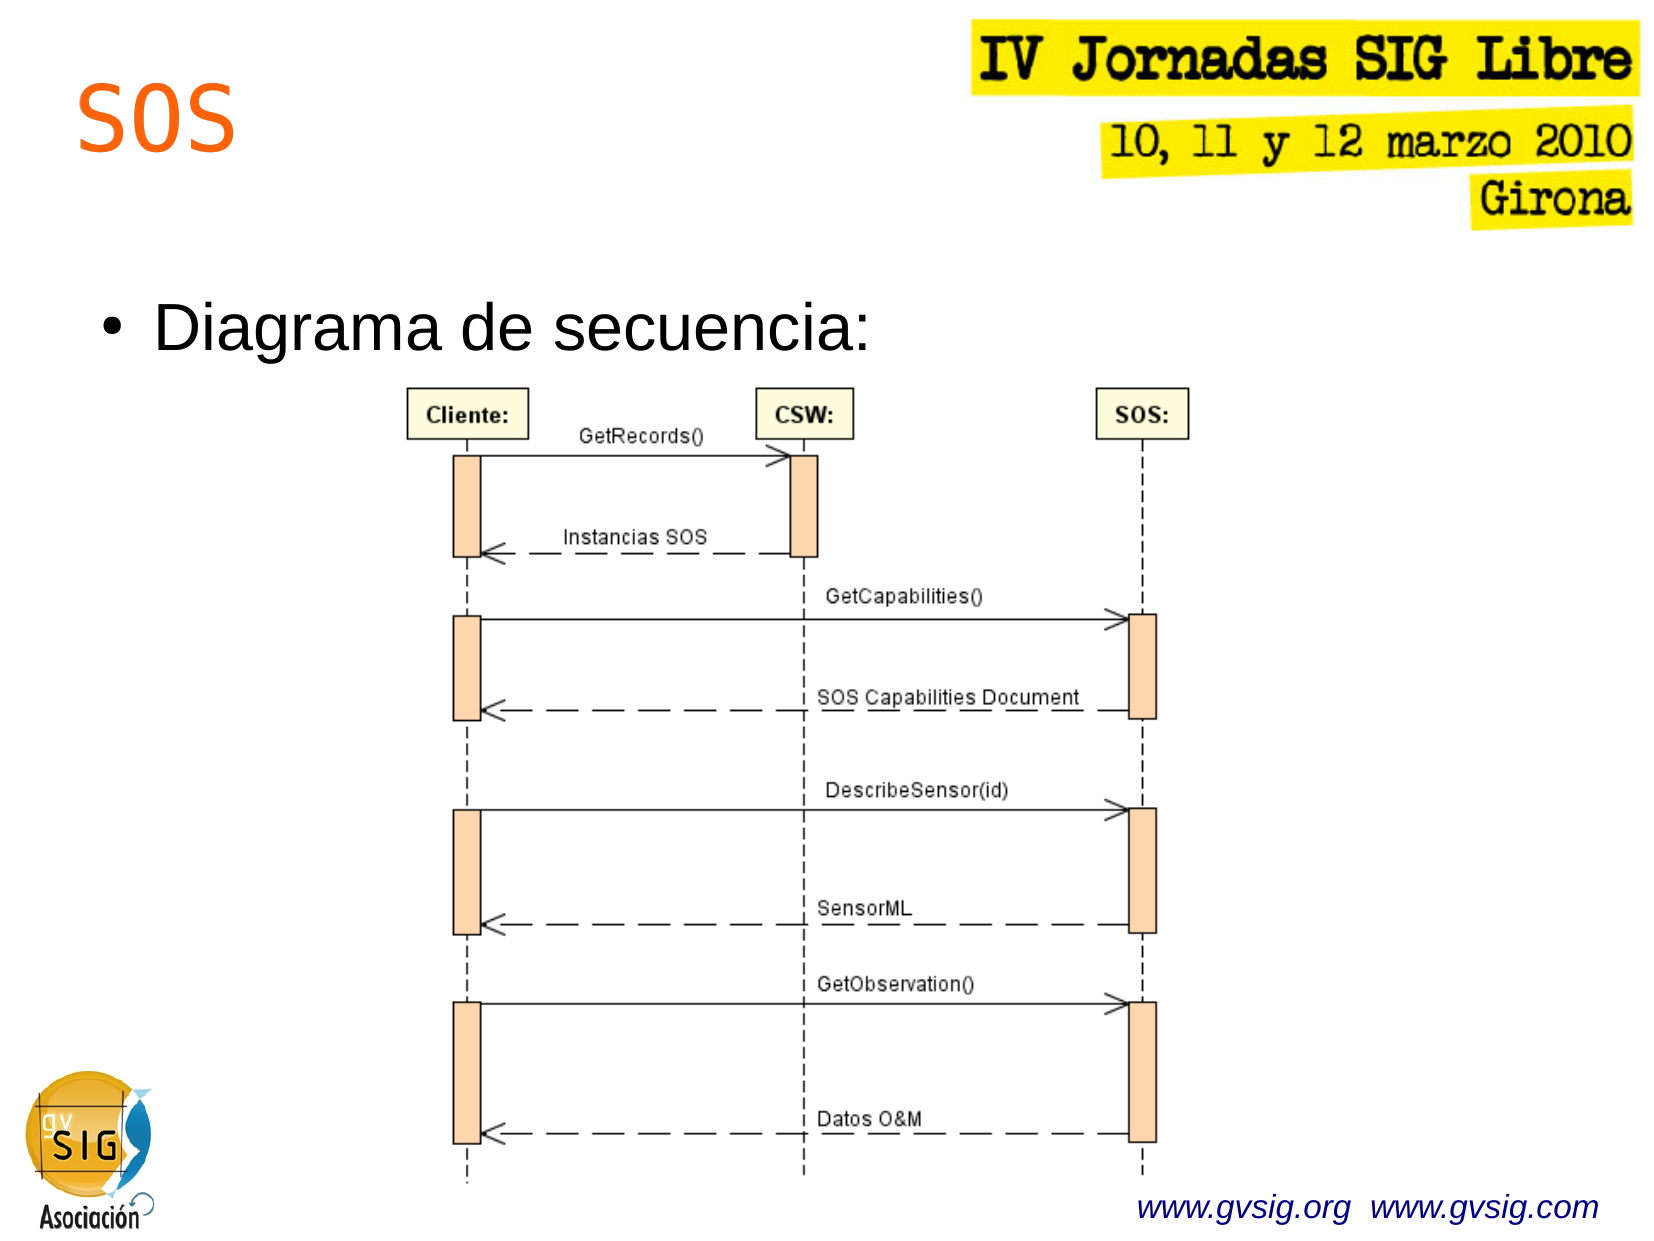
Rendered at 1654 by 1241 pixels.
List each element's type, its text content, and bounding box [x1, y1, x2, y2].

list Diagrama de secuencia: [82, 290, 1571, 1109]
picture [0, 1062, 178, 1241]
picture [956, 0, 1654, 276]
picture [390, 371, 1205, 1199]
text_box SOS [59, 59, 1471, 182]
